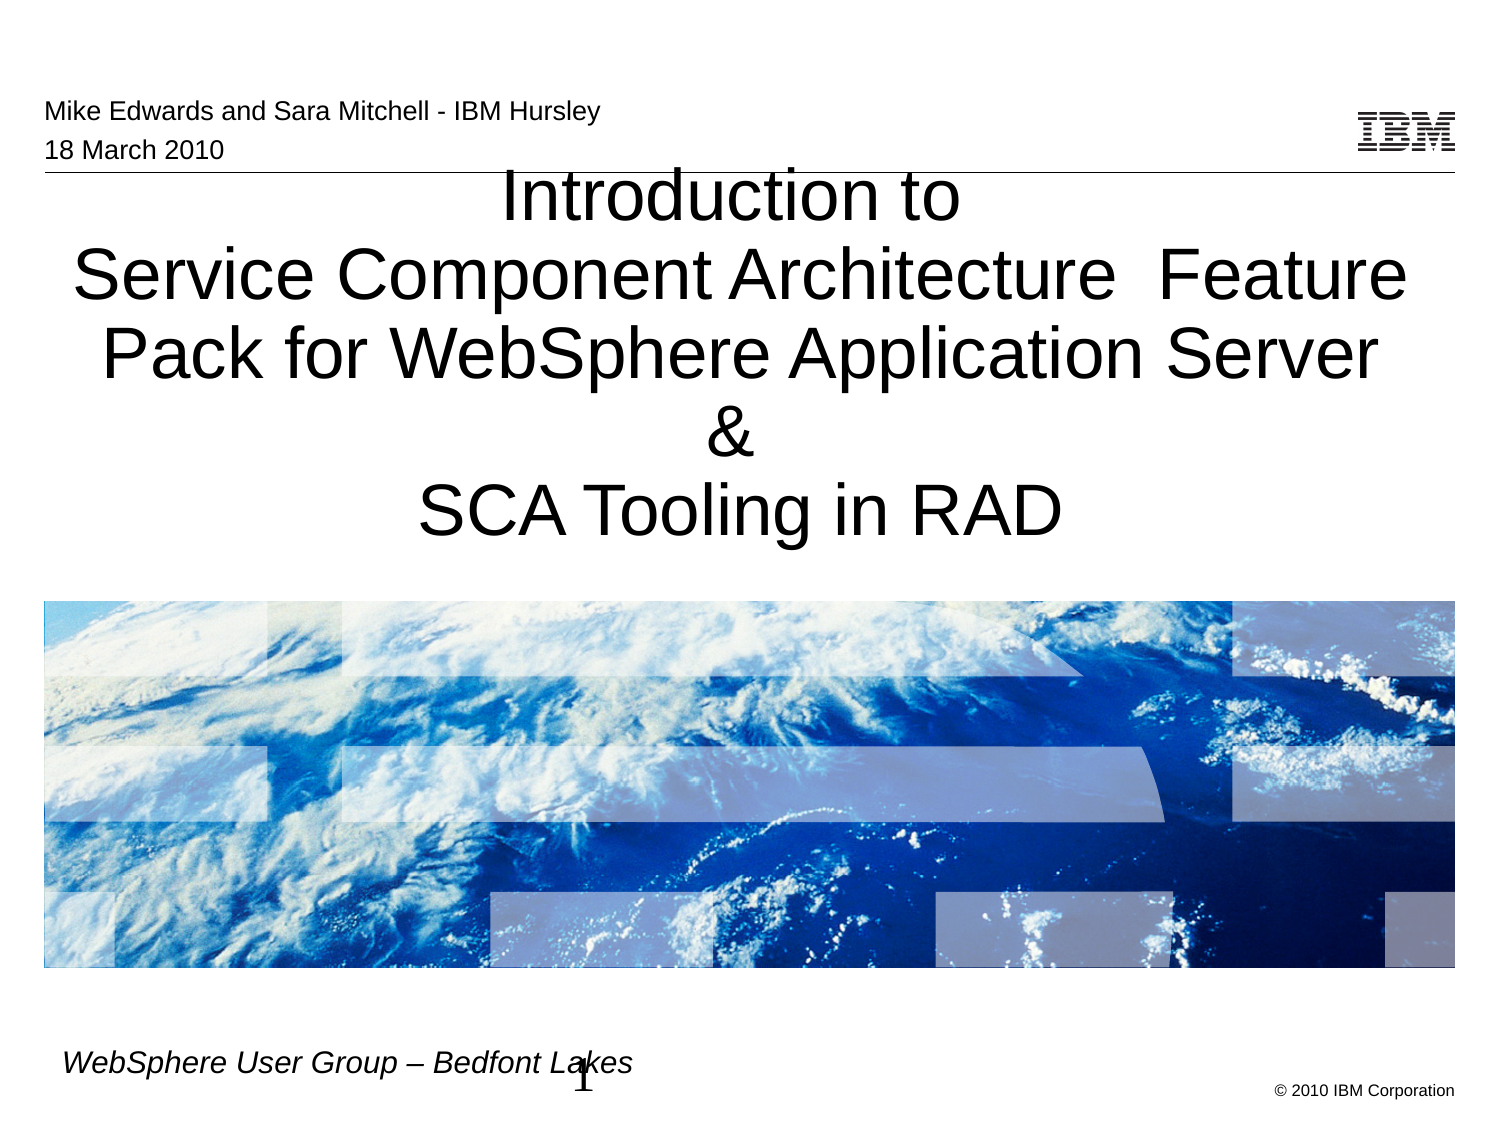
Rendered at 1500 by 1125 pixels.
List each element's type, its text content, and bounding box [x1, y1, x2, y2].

title Introduction to Service Component Architecture Feature Pack for WebSphere Application Server & SCA Tooling in RAD [22, 170, 1461, 560]
text_box WebSphere User Group – Bedfont Lakes [47, 1037, 708, 1091]
picture [1358, 112, 1455, 151]
subtitle Mike Edwards and Sara Mitchell - IBM Hursley 18 March 2010 [29, 86, 750, 174]
picture [44, 601, 1455, 968]
